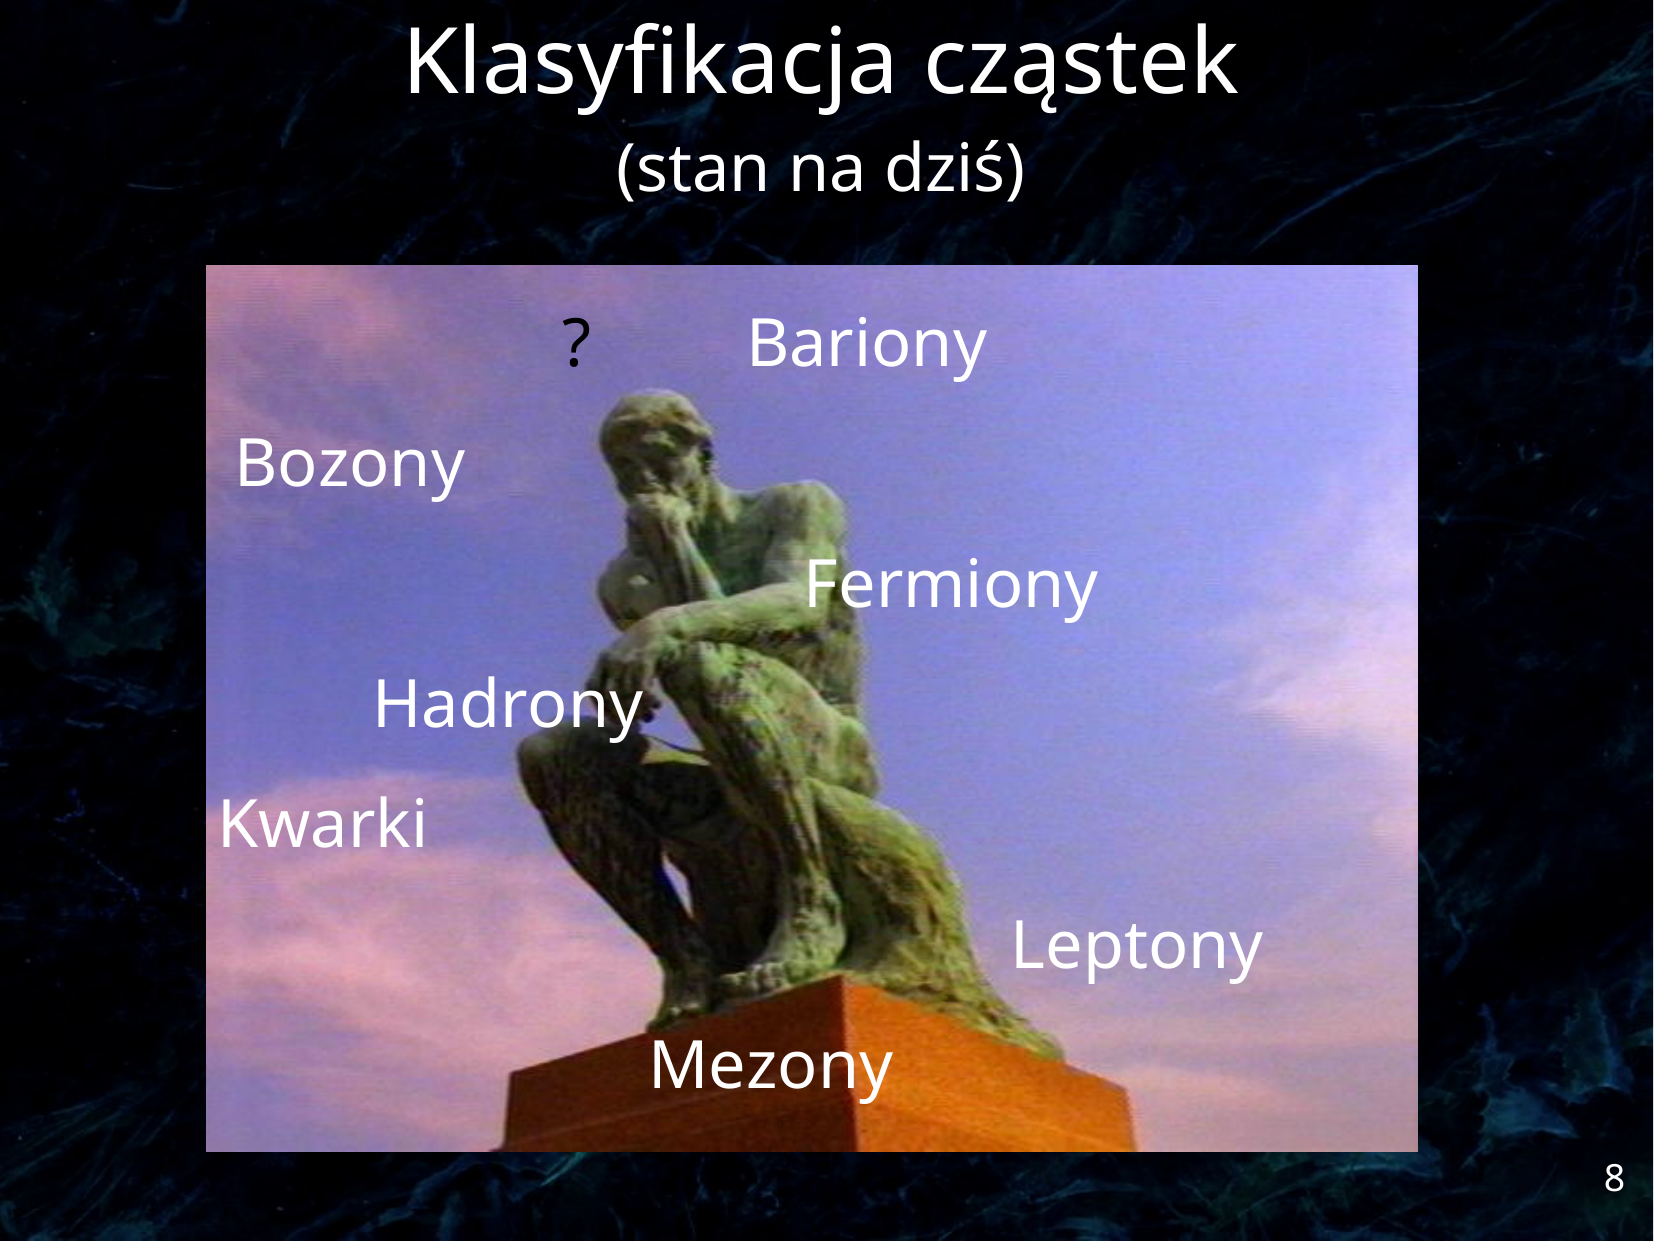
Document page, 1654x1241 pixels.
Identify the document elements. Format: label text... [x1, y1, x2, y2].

picture [0, 0, 1654, 1241]
list ? Bariony Bozony Fermiony Hadrony Kwarki Leptony Mezony [147, 295, 1625, 1124]
title Klasyfikacja cząstek (stan na dziś) [77, 0, 1565, 214]
